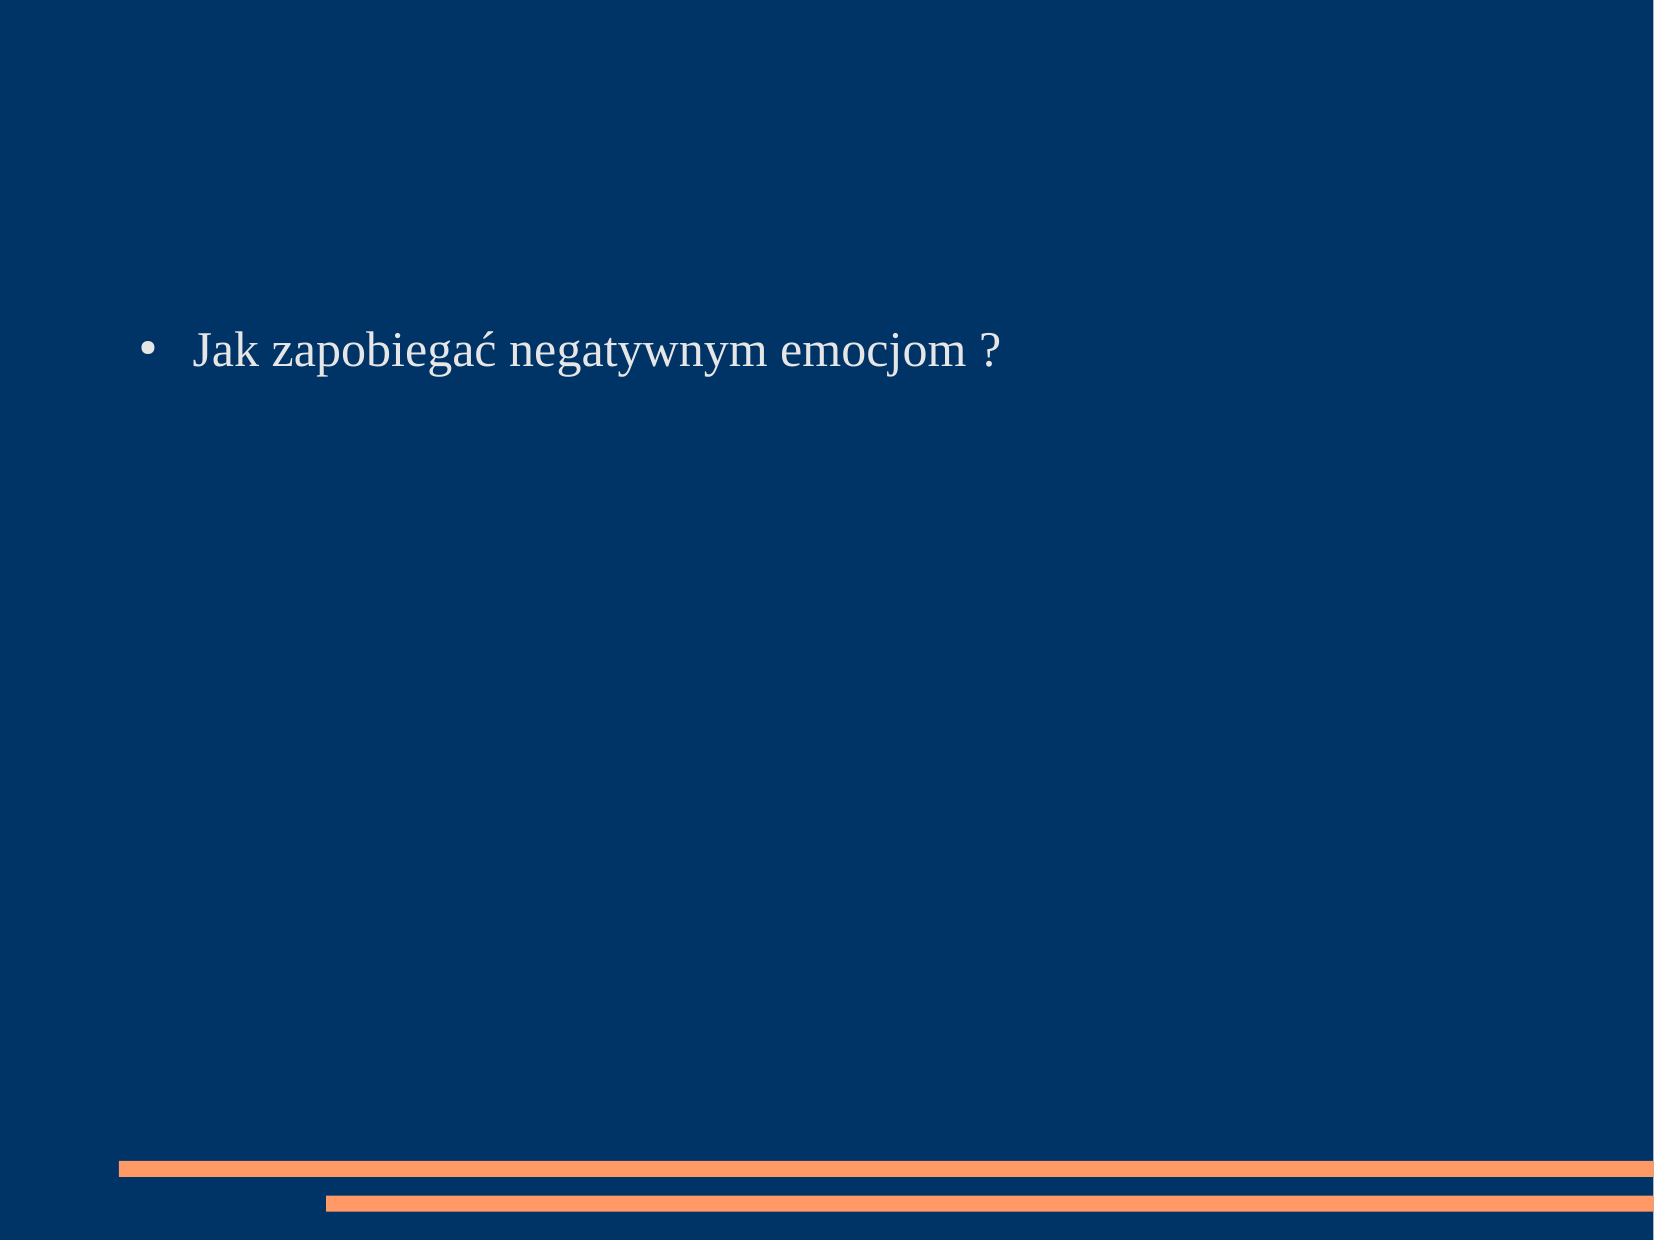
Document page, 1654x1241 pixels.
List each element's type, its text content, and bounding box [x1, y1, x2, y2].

list Jak zapobiegać negatywnym emocjom ? [121, 322, 1561, 1132]
